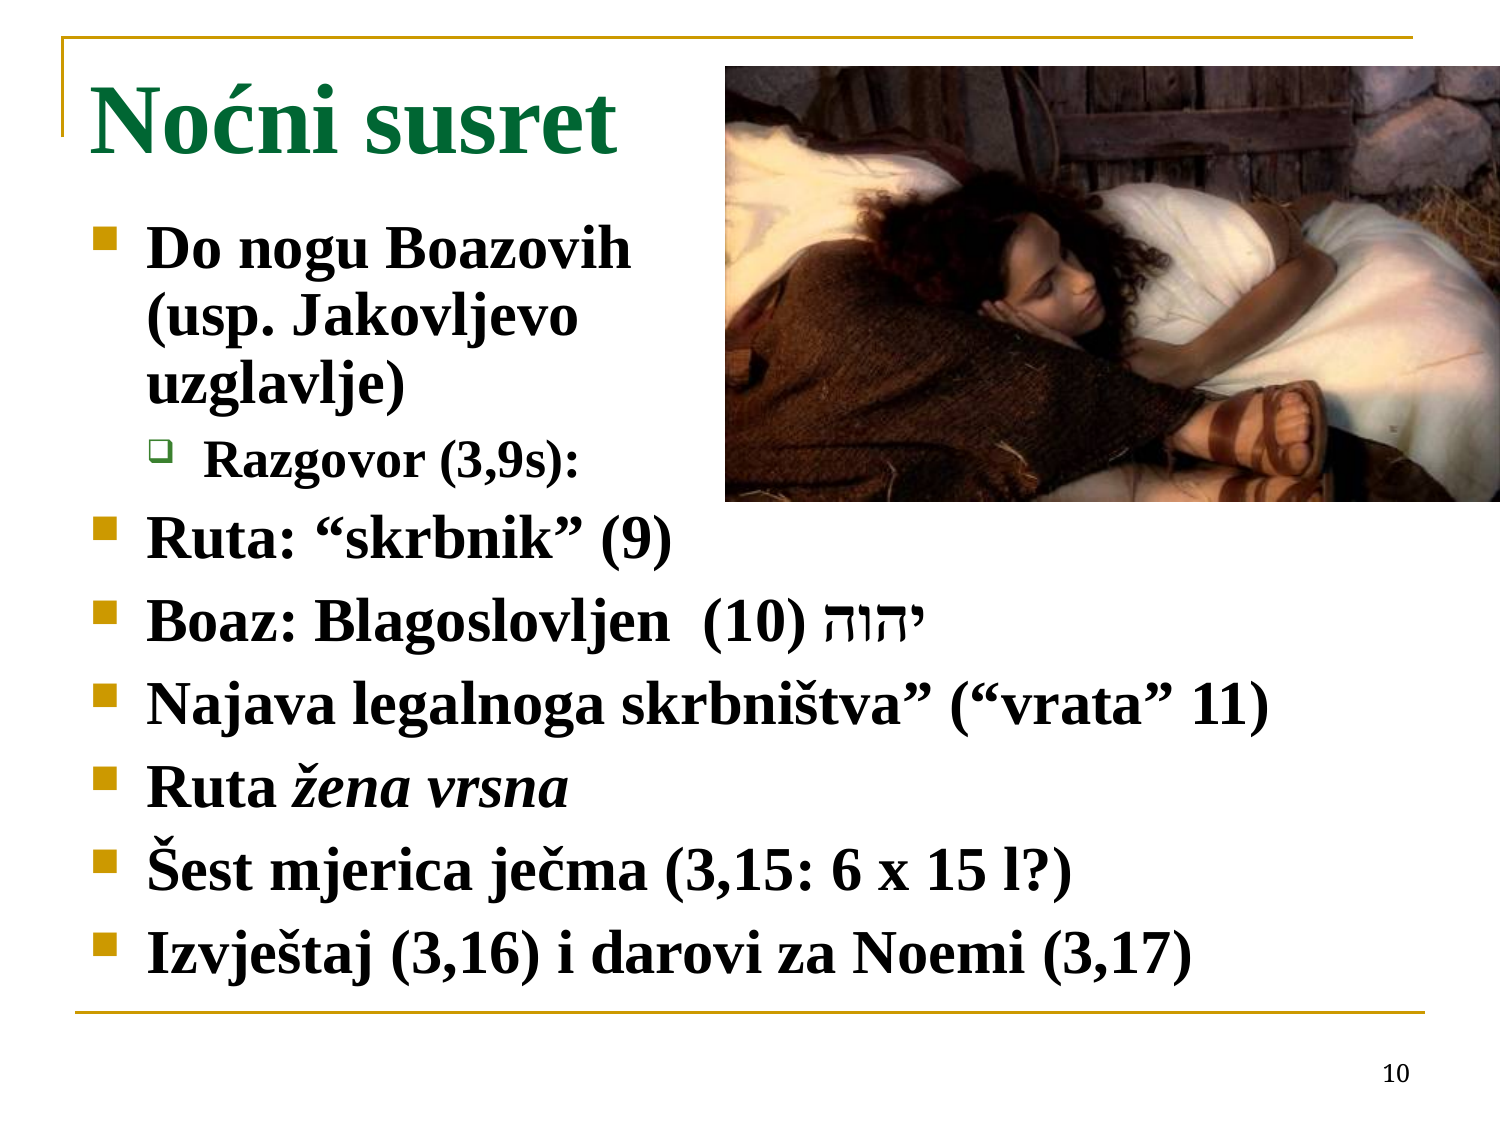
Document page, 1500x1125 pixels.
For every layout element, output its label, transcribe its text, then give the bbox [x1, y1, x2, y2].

title Noćni susret [75, 45, 1426, 206]
picture [725, 66, 1500, 502]
list Do nogu Boazovih (usp. Jakovljevo uzglavlje) Razgovor (3,9s): Ruta: “skrbnik” (9) Boaz: Blagoslovljen יהוה (10) Najava legalnoga skrbništva” (“vrata” 11) Ruta žena vrsna Šest mjerica ječma (3,15: 6 x 15 l?) Izvještaj (3,16) i darovi za Noemi (3,17) [74, 206, 1424, 1006]
